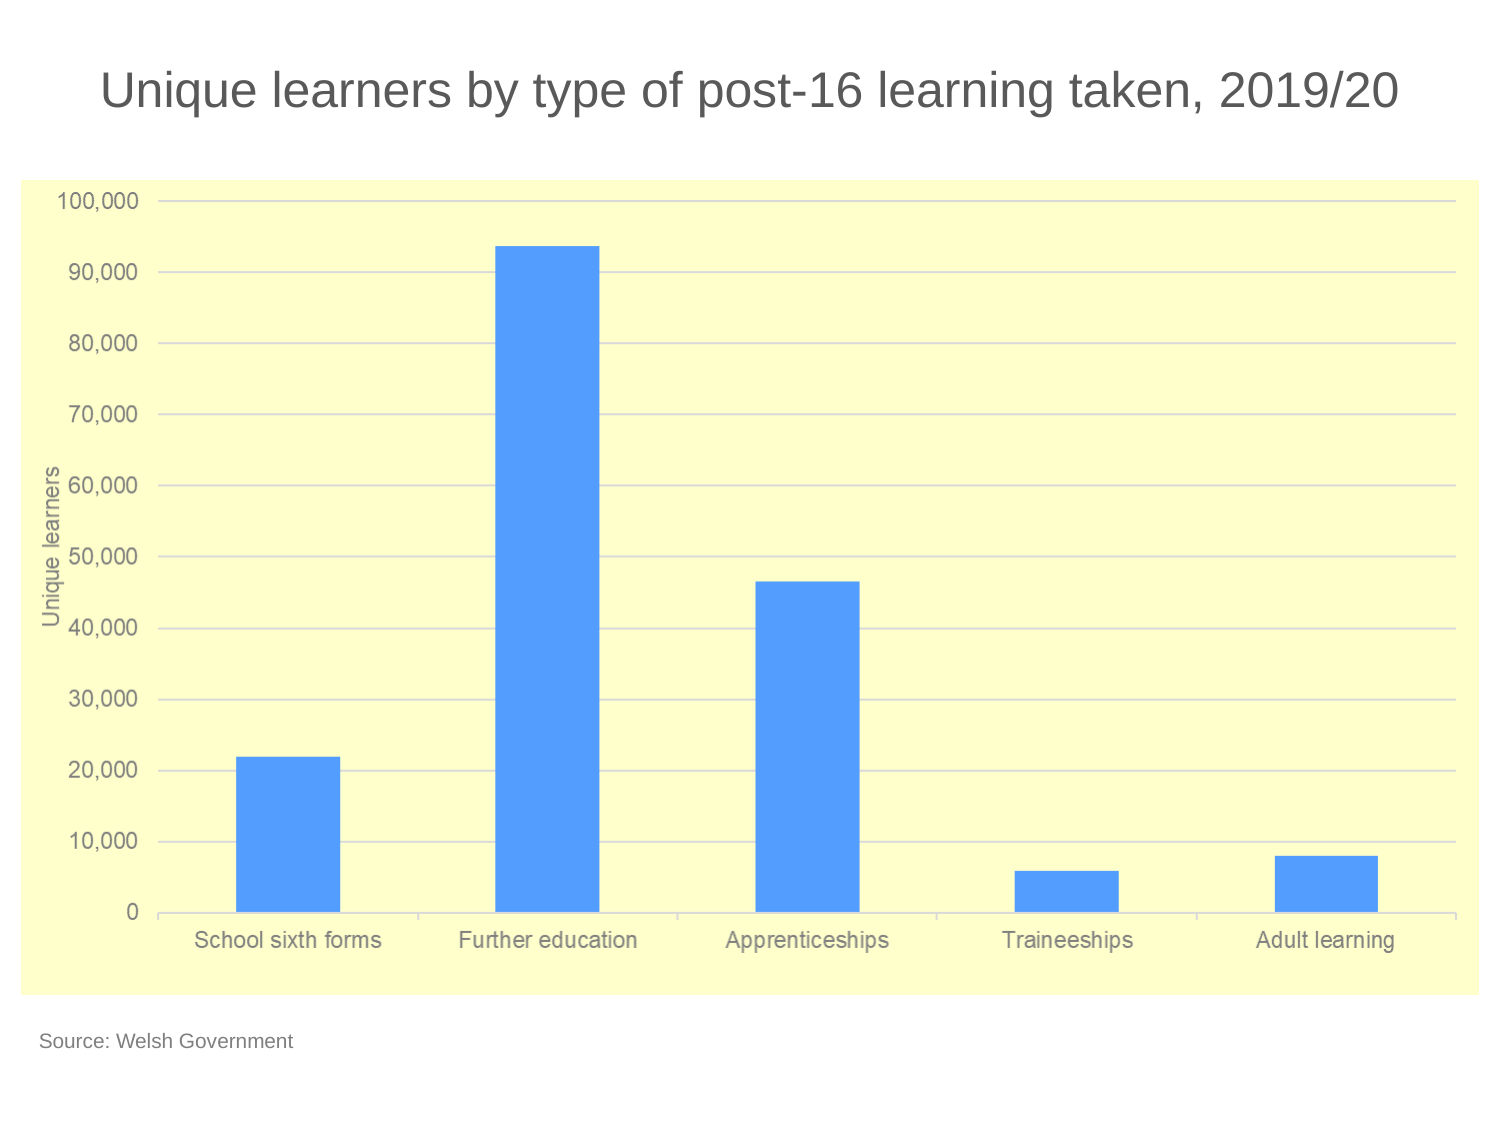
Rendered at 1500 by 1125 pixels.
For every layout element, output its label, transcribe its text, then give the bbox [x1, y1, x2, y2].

text_box Source: Welsh Government [23, 1020, 1478, 1061]
title Unique learners by type of post-16 learning taken, 2019/20 [0, 1, 1500, 173]
picture [21, 180, 1479, 995]
